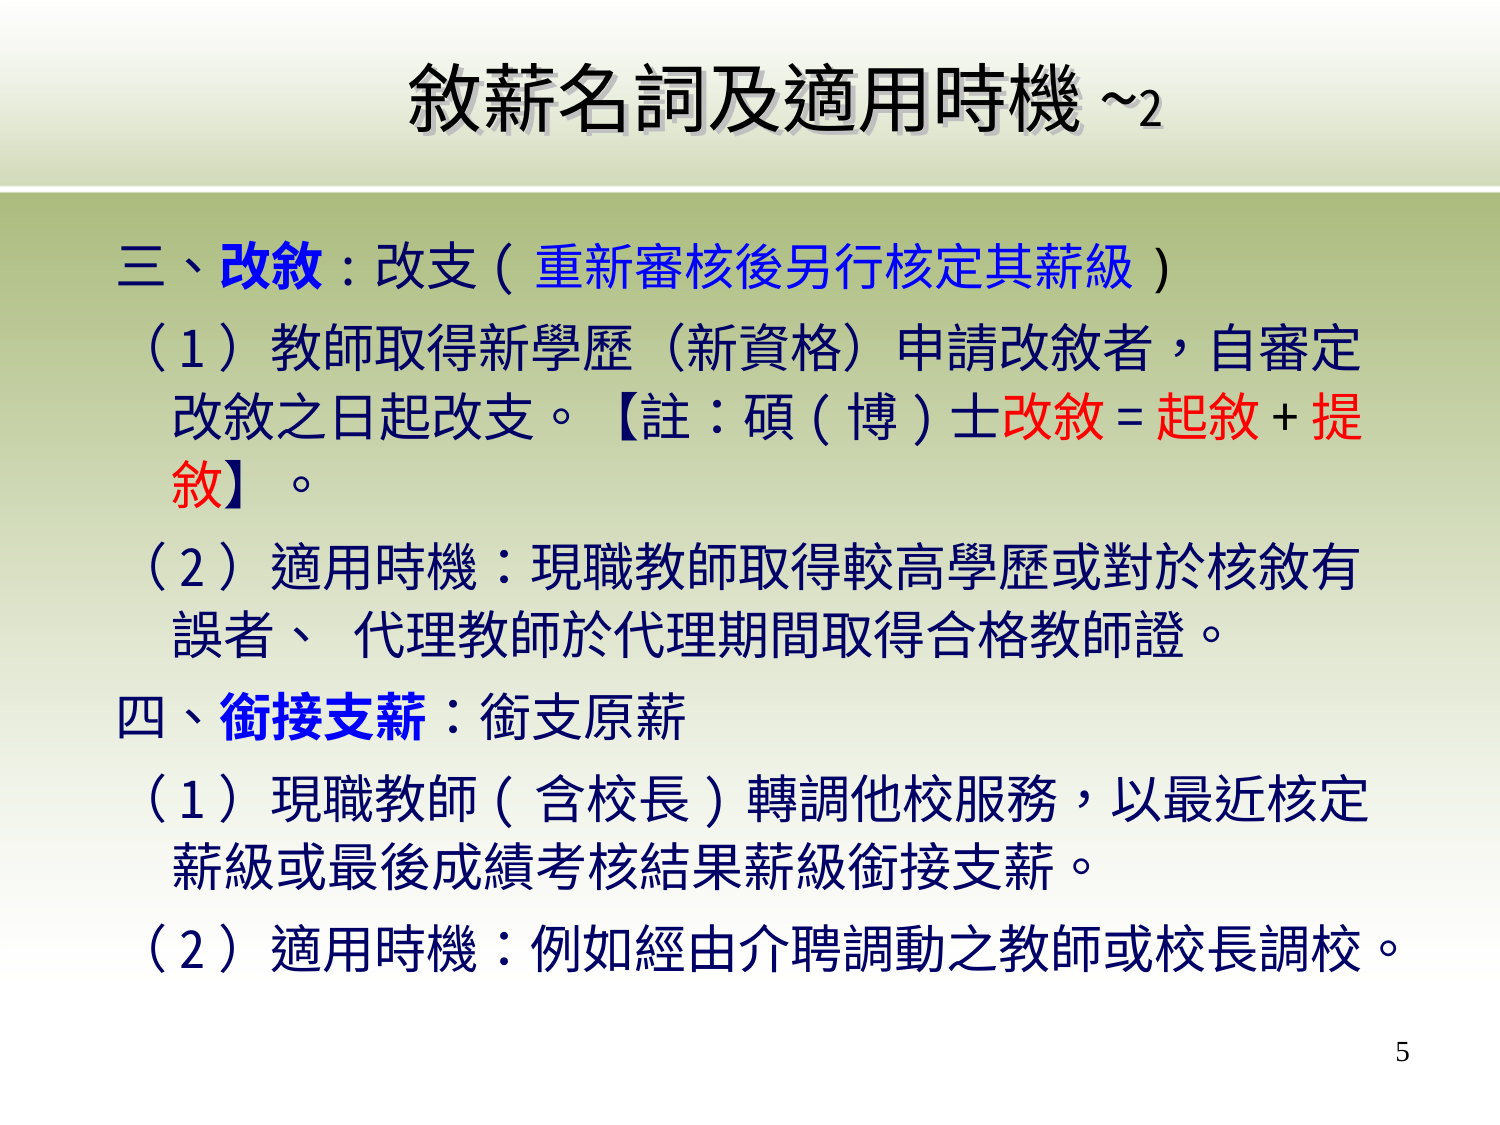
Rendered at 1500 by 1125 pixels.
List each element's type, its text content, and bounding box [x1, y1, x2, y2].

picture [0, 0, 1500, 1125]
list 三、改敘:改支(重新審核後另行核定其薪級) （1）教師取得新學歷（新資格）申請改敘者，自審定改敘之日起改支。【註：碩(博)士改敘=起敘+提敘】。 （2）適用時機：現職教師取得較高學歷或對於核敘有誤者、 代理教師於代理期間取得合格教師證。 四、銜接支薪：銜支原薪 （1）現職教師(含校長)轉調他校服務，以最近核定薪級或最後成績考核結果薪級銜接支薪。 （2）適用時機：例如經由介聘調動之教師或校長調校。 [100, 220, 1424, 1055]
text_box <number> [1074, 1024, 1426, 1103]
title 敘薪名詞及適用時機~2 [187, 42, 1300, 149]
